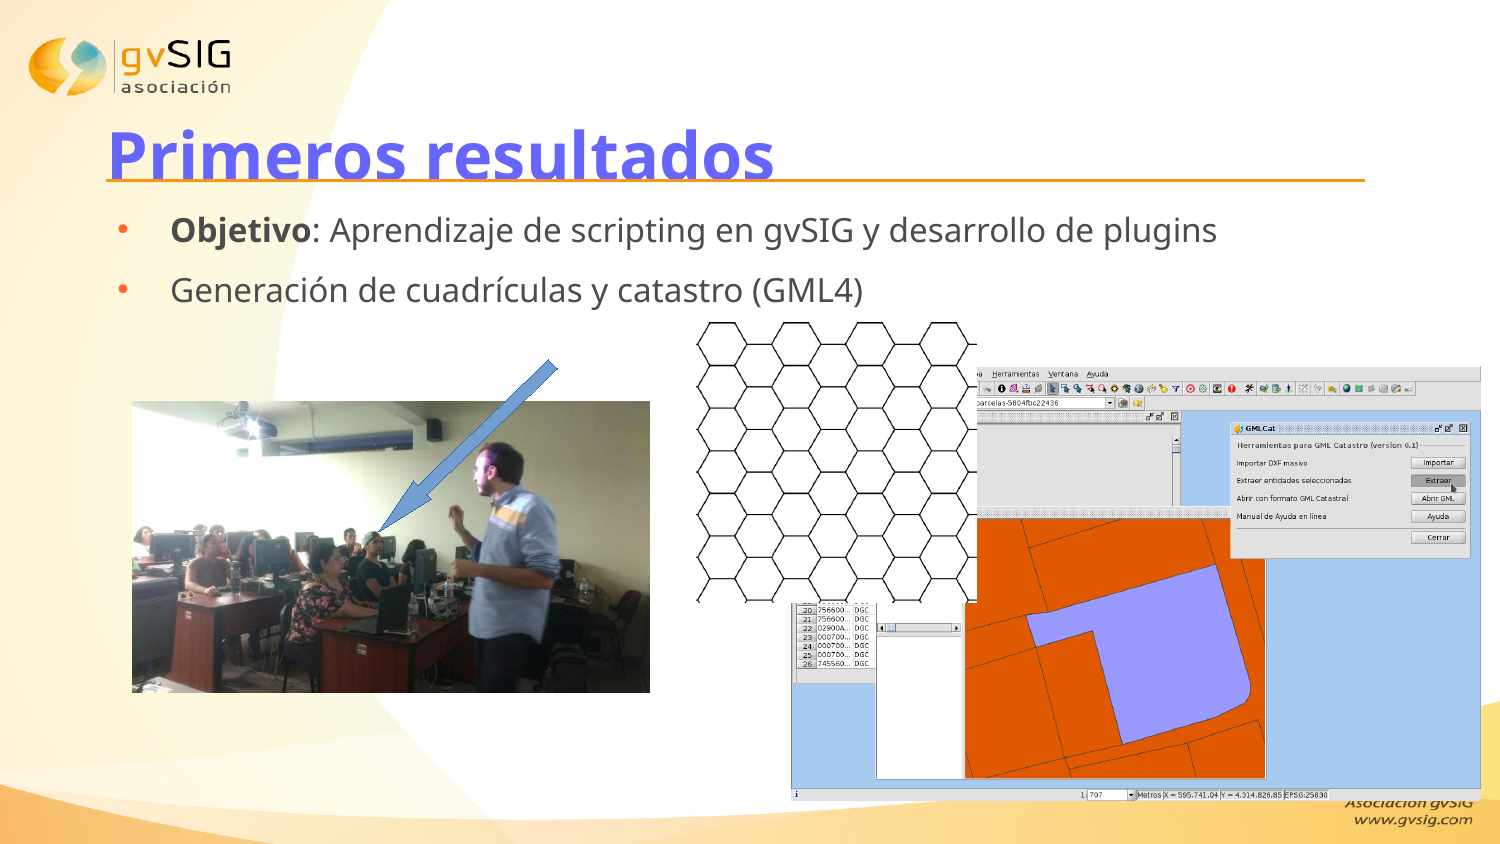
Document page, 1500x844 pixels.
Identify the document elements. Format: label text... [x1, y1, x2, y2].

title Primeros resultados [106, 115, 1457, 193]
text_box [378, 359, 558, 532]
list Objetivo: Aprendizaje de scripting en gvSIG y desarrollo de plugins Generación de cuadrículas y catastro (GML4) [99, 129, 1359, 770]
picture [0, 0, 1500, 844]
